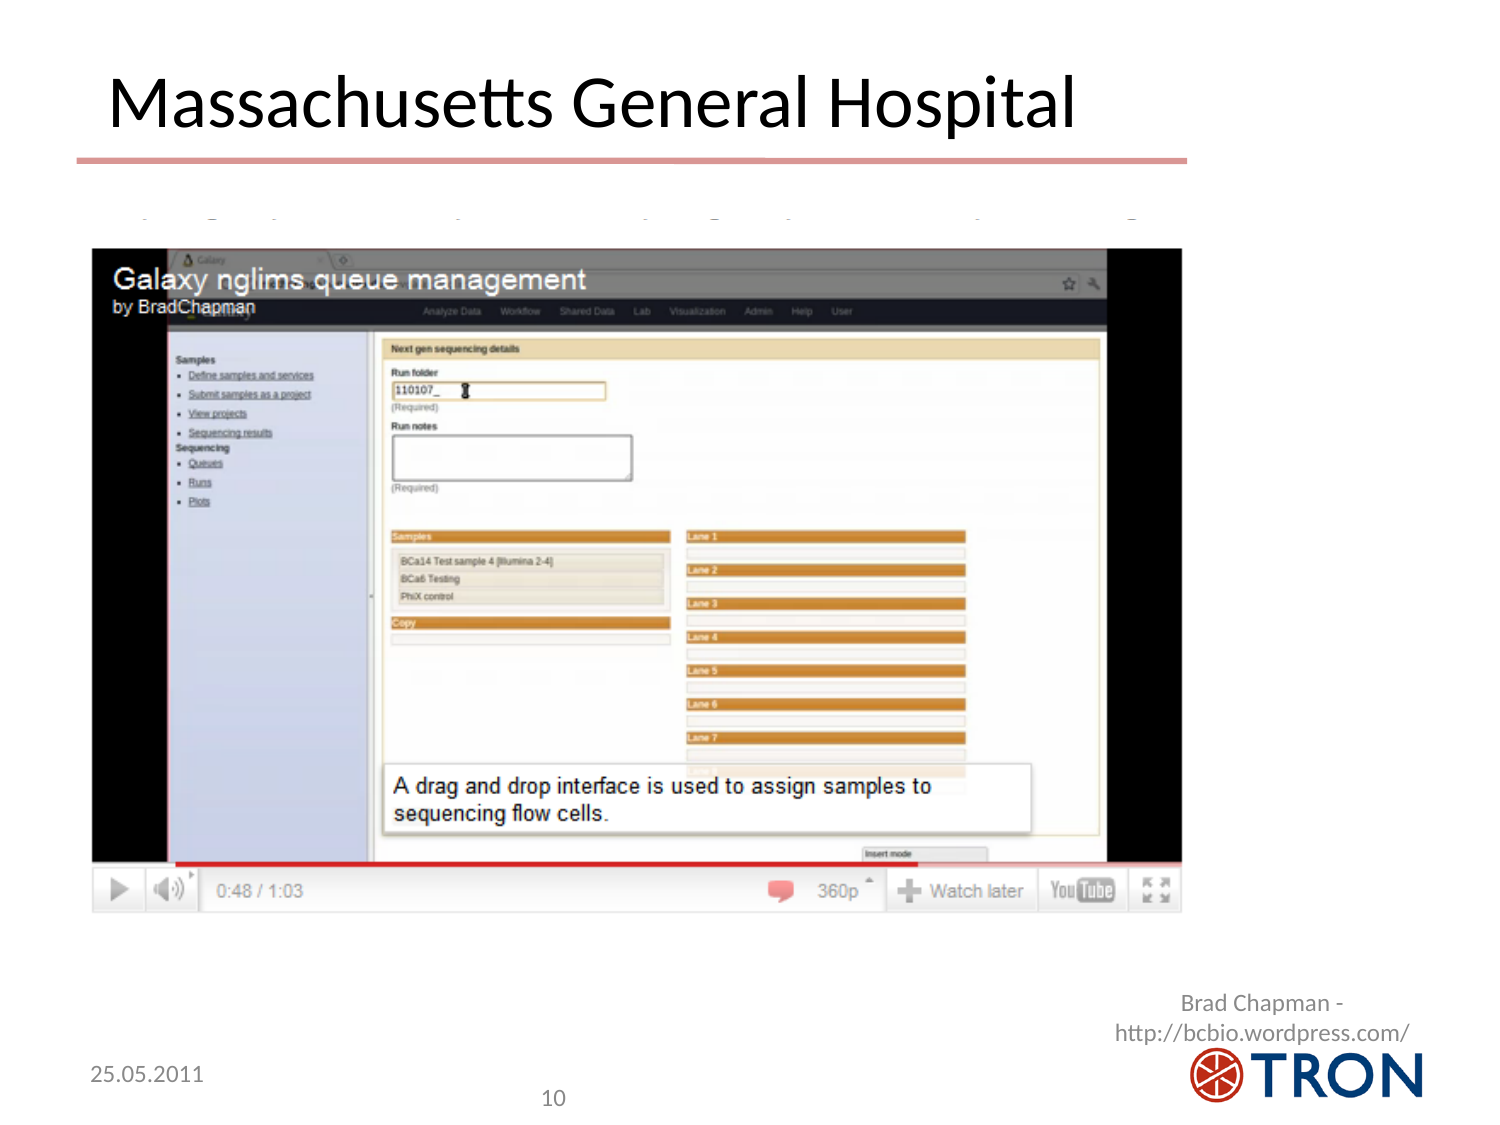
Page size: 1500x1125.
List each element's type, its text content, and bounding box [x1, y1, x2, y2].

picture [41, 219, 1216, 917]
title Massachusetts General Hospital [75, 45, 1426, 150]
text_box [525, 1066, 876, 1125]
text_box 25.05.2011 [75, 1042, 426, 1103]
text_box Brad Chapman - http://bcbio.wordpress.com/ [1025, 979, 1500, 1039]
